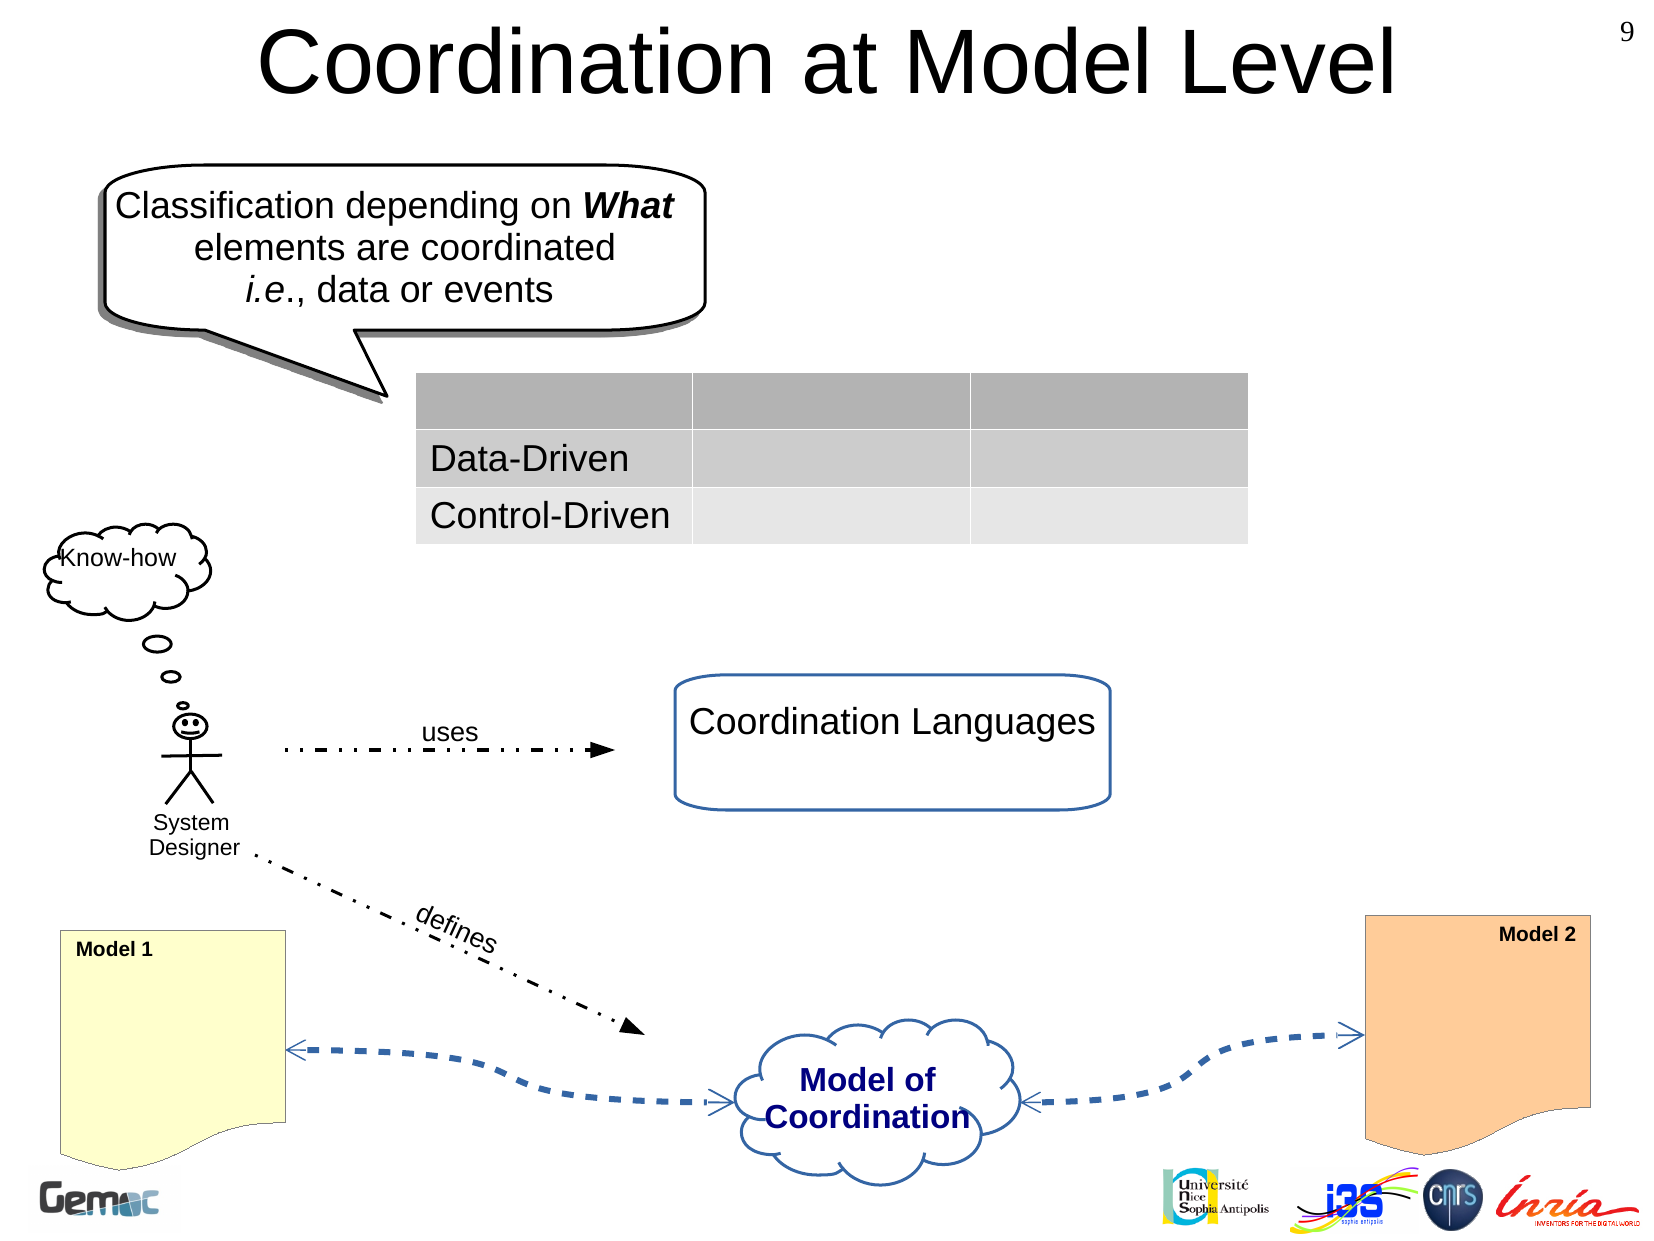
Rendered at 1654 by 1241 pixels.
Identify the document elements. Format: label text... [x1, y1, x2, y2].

text_box Know-how [143, 636, 172, 653]
table_header [693, 373, 970, 429]
table_cell Control-Driven [416, 488, 692, 544]
text_box [60, 930, 286, 1171]
table_header [416, 373, 692, 429]
text_box Model 2 [1455, 915, 1621, 977]
table_cell [971, 488, 1248, 544]
text_box [173, 714, 208, 739]
title Coordination at Model Level [84, 0, 1573, 166]
text_box System Designer [92, 774, 297, 870]
text_box Model 1 [61, 930, 211, 984]
table_cell [693, 430, 970, 487]
text_box Coordination Languages [675, 674, 1111, 811]
table_cell Data-Driven [416, 430, 692, 487]
table_cell [971, 430, 1248, 487]
text_box [1365, 915, 1591, 1156]
text_box Know-how [161, 671, 181, 683]
table_header [971, 373, 1248, 429]
text_box Know-how [44, 524, 211, 621]
text_box Model of Coordination [735, 1020, 1021, 1186]
table_cell [693, 488, 970, 544]
text_box Classification depending on What elements are coordinated i.e., data or events [105, 166, 706, 397]
picture [1137, 1150, 1647, 1241]
